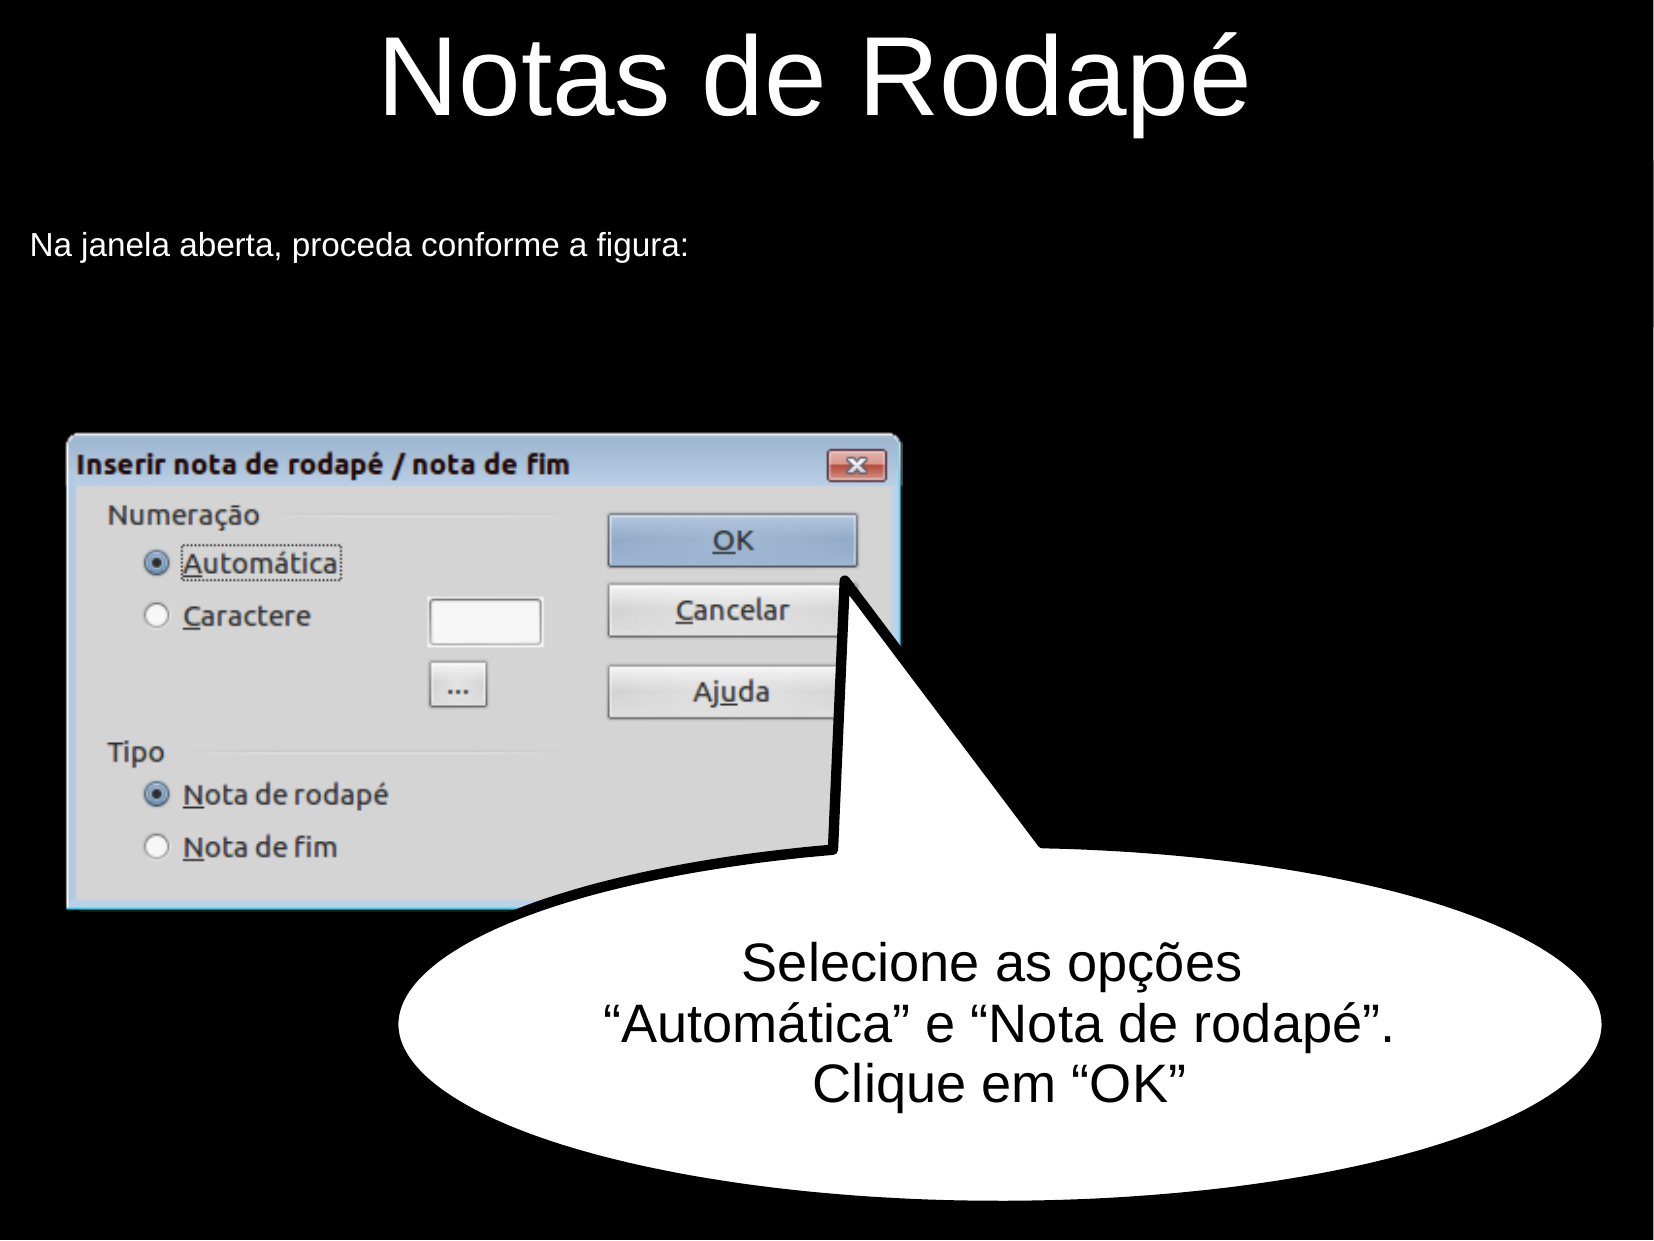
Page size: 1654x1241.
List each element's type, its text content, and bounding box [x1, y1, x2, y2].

text_box Selecione as opções “Automática” e “Nota de rodapé”. Clique em “OK” [393, 580, 1607, 1206]
picture [65, 432, 903, 912]
text_box Na janela aberta, proceda conforme a figura: [0, 160, 1654, 328]
title Notas de Rodapé [70, 0, 1559, 154]
